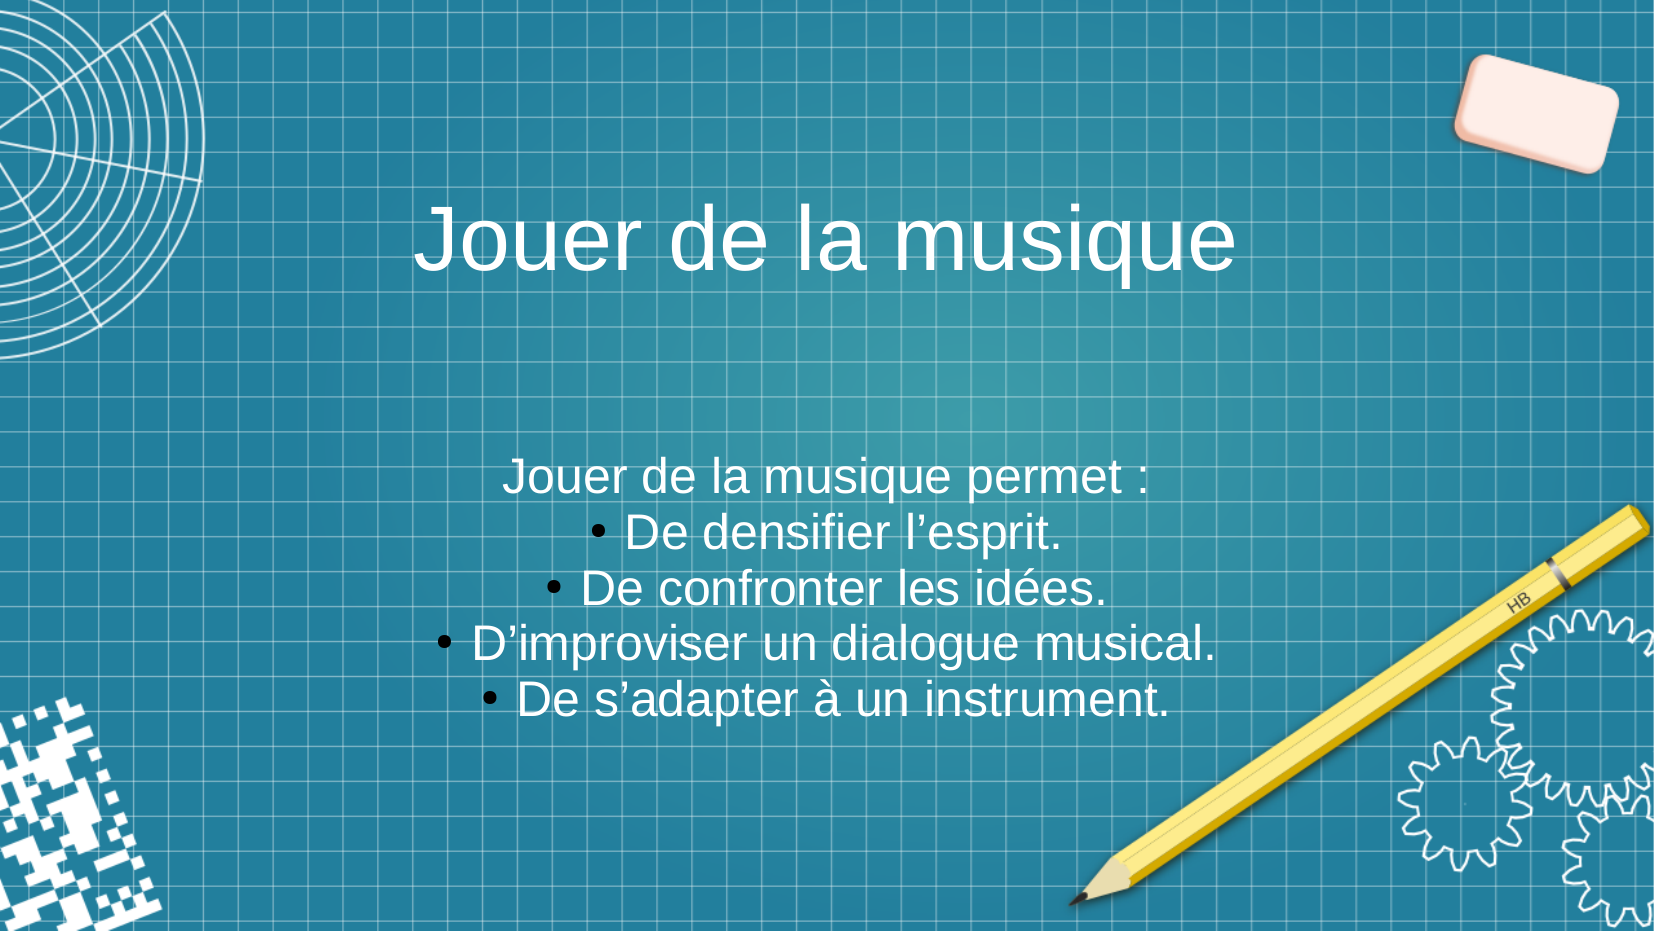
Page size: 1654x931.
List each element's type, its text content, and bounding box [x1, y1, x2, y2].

picture [0, 0, 1654, 931]
subtitle Jouer de la musique permet : De densifier l’esprit. De confronter les idées. D’improviser un dialogue musical. De s’adapter à un instrument. [82, 389, 1571, 842]
title Jouer de la musique [82, 132, 1571, 346]
